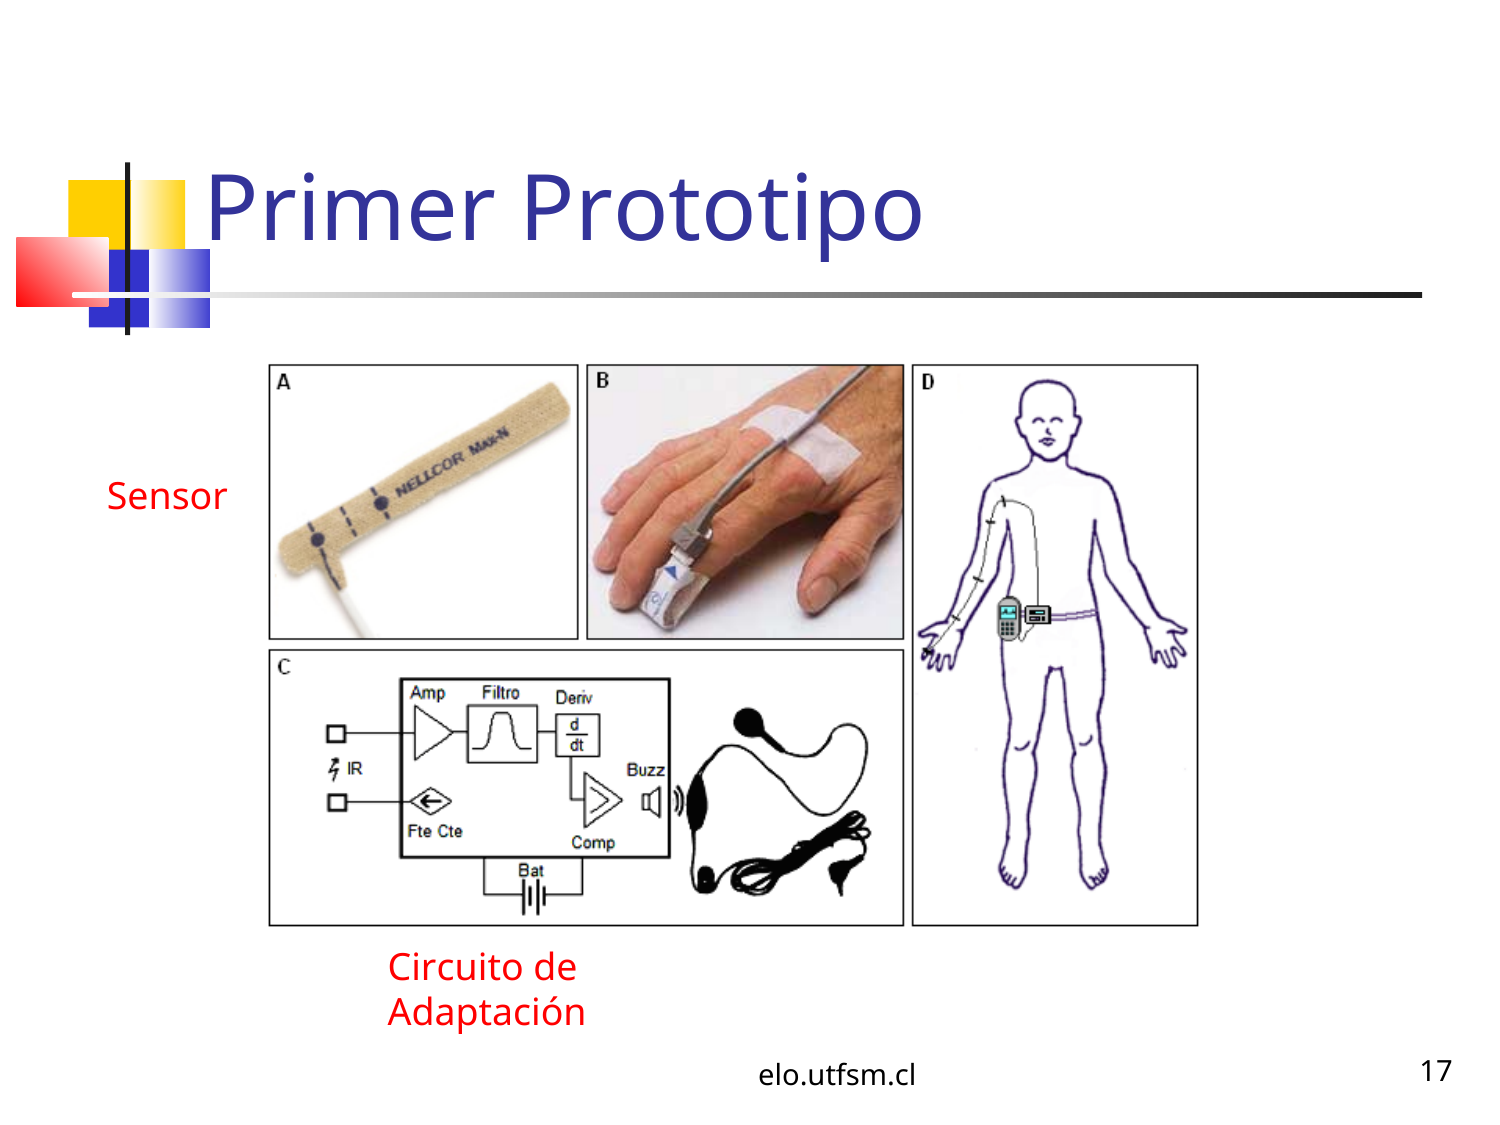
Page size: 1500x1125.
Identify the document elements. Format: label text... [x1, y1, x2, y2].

text_box Sensor [92, 464, 244, 526]
picture [258, 352, 1208, 936]
text_box Circuito de Adaptación [372, 935, 776, 1041]
text_box elo.utfsm.cl [599, 1024, 1075, 1100]
title Primer Prototipo [188, 35, 1269, 276]
text_box <number> [1155, 1024, 1468, 1100]
